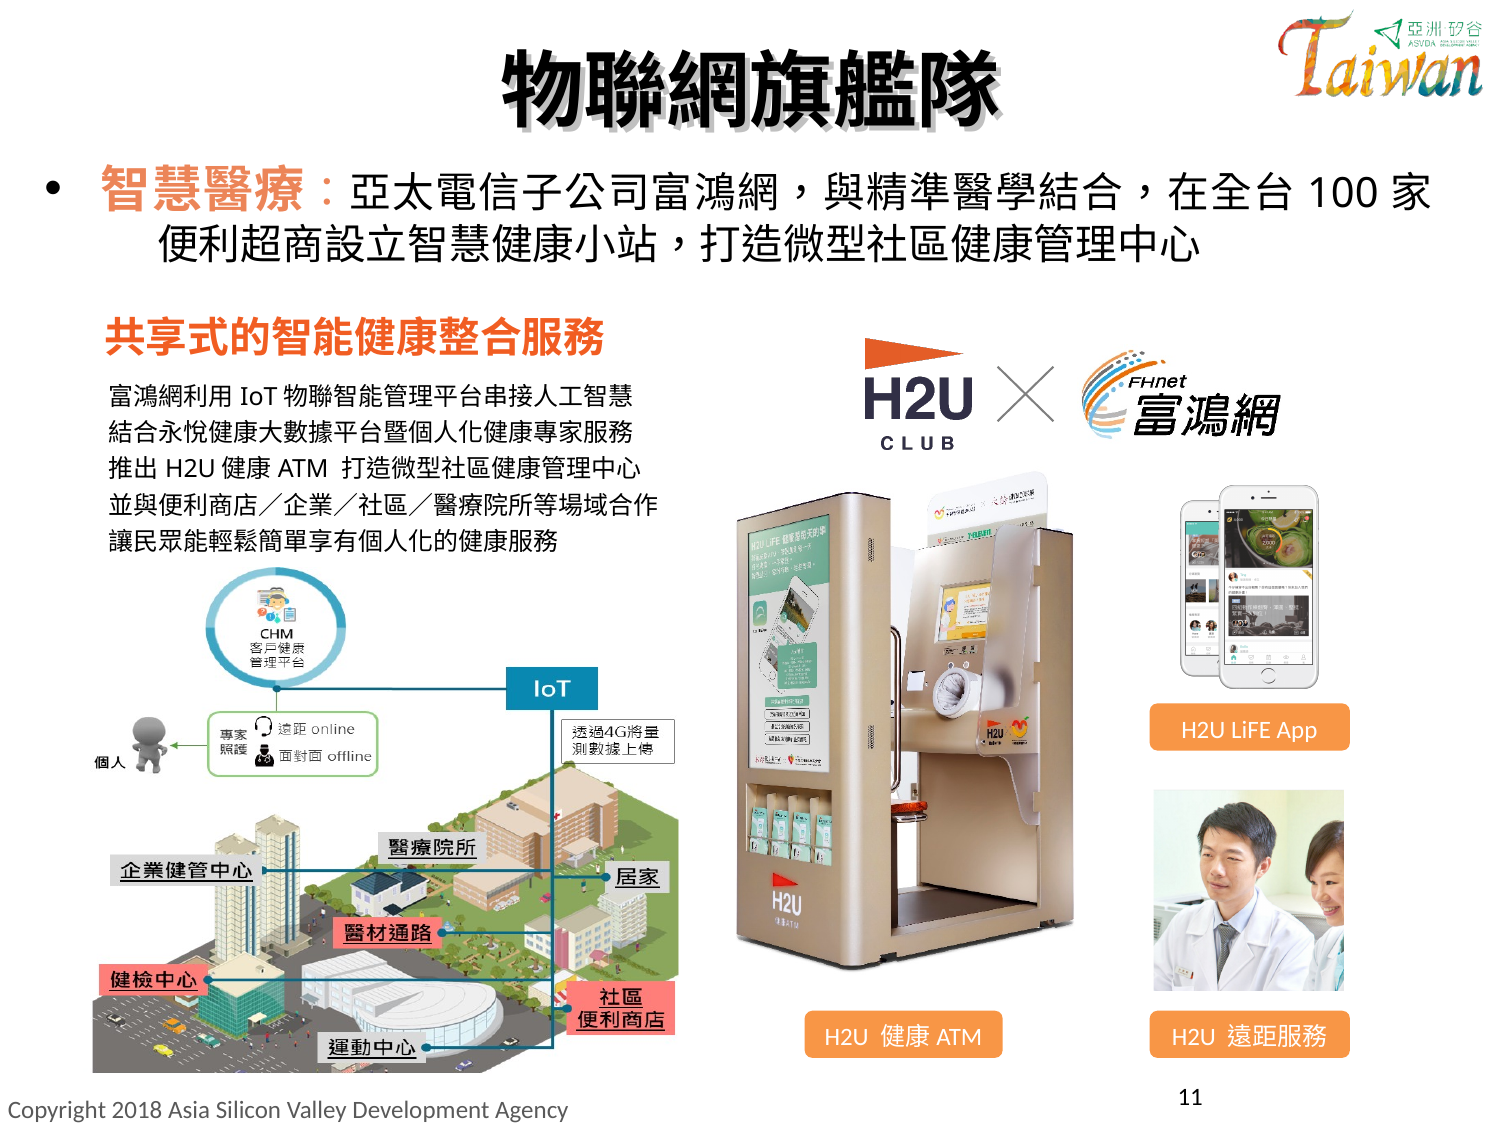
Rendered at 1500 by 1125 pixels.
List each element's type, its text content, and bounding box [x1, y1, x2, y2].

text_box 10 [1162, 1065, 1500, 1125]
picture [1153, 789, 1344, 991]
text_box H2U 健康ATM [804, 1010, 1003, 1058]
text_box 共享式的智能健康整合服務 [89, 302, 966, 369]
text_box 智慧醫療：亞太電信子公司富鴻網，與精準醫學結合，在全台100家便利超商設立智慧健康小站，打造微型社區健康管理中心 [29, 134, 1447, 301]
picture [83, 567, 679, 1074]
text_box 富鴻網利用IoT物聯智能管理平台串接人工智慧 結合永悅健康大數據平台暨個人化健康專家服務 推出H2U健康ATM 打造微型社區健康管理中心 並與便利商店／企業／社區／醫療院所等場域合作 讓民眾能輕鬆簡單享有個人化的健康服務 [100, 376, 688, 560]
picture [702, 455, 1105, 991]
text_box [997, 366, 1054, 422]
picture [1077, 344, 1285, 444]
text_box H2U 遠距服務 [1149, 1010, 1350, 1058]
text_box H2U LiFE App [1149, 703, 1350, 751]
picture [865, 338, 972, 450]
text_box 物聯網旗艦隊 [118, 26, 1382, 147]
picture [1180, 485, 1319, 689]
